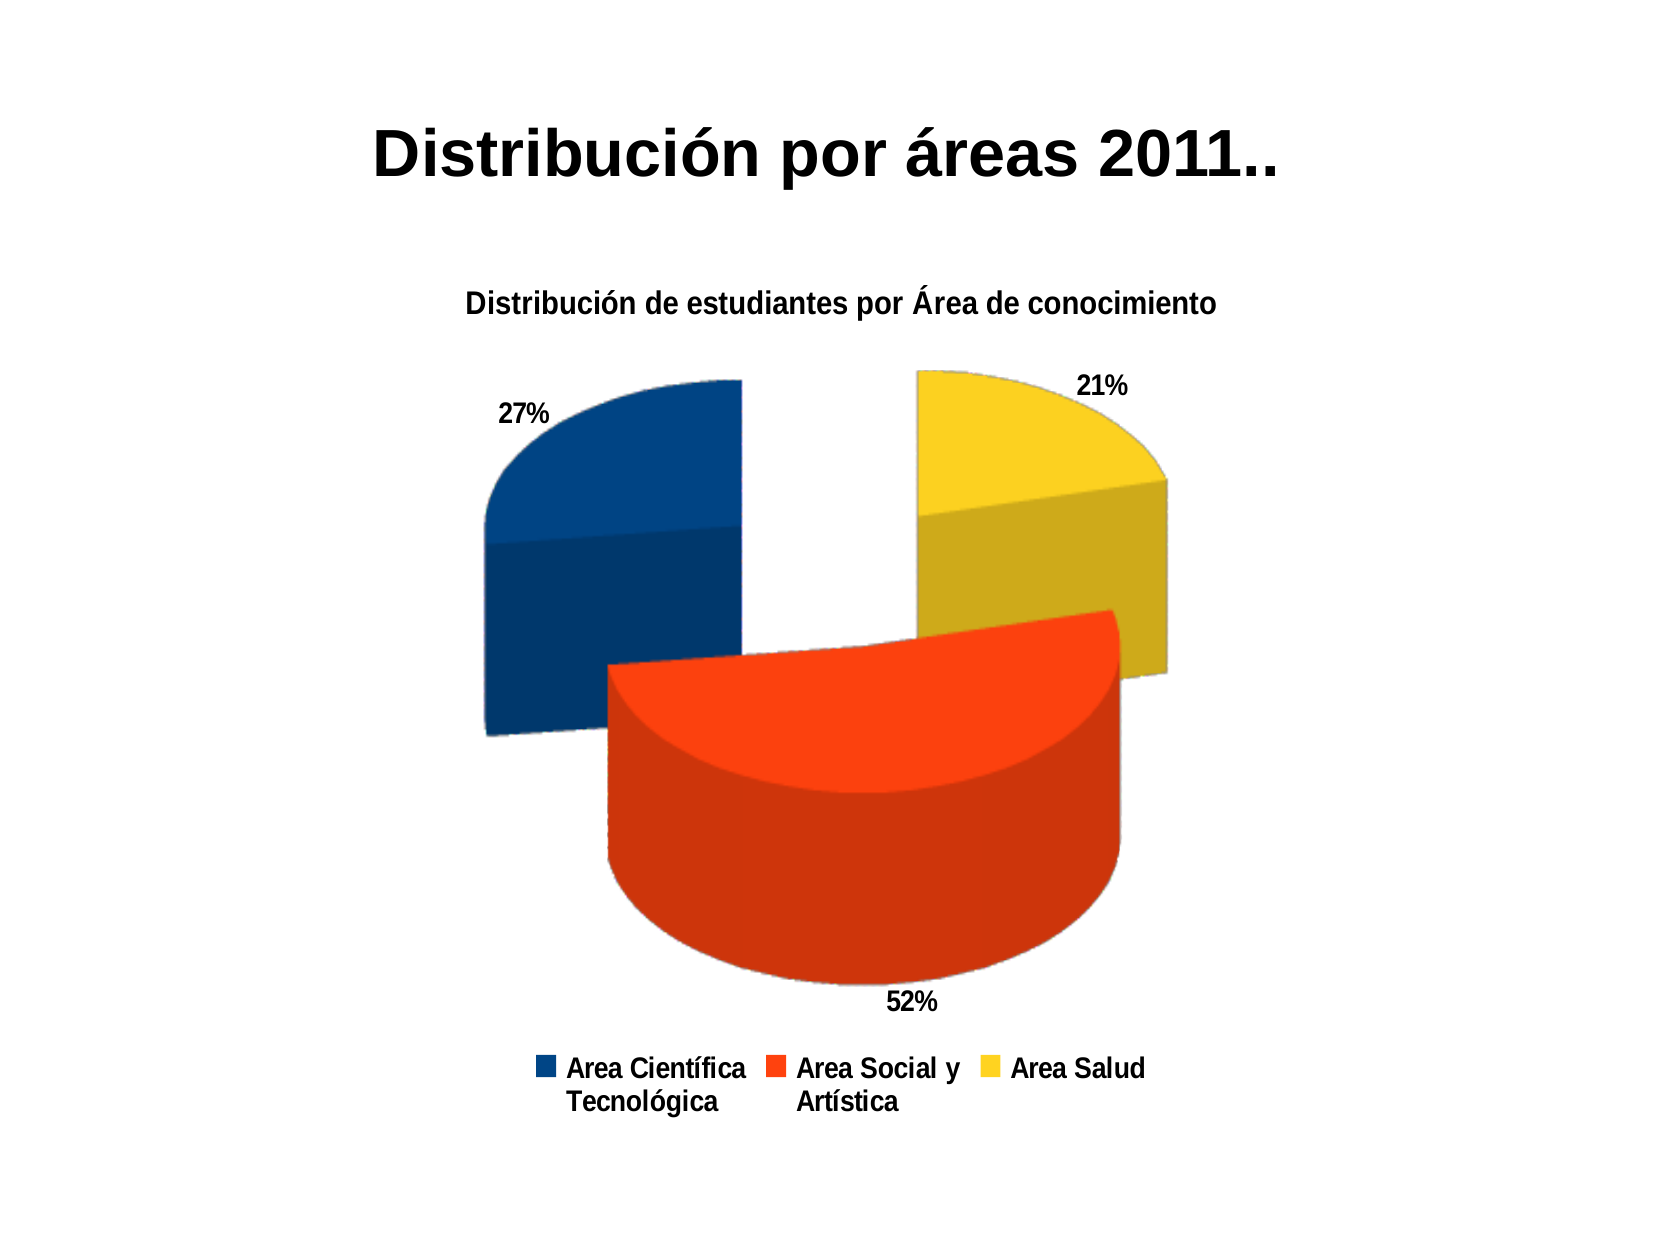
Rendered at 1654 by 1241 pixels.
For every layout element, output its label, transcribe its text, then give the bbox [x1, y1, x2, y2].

picture [324, 265, 1359, 1152]
title Distribución por áreas 2011.. [82, 56, 1571, 250]
